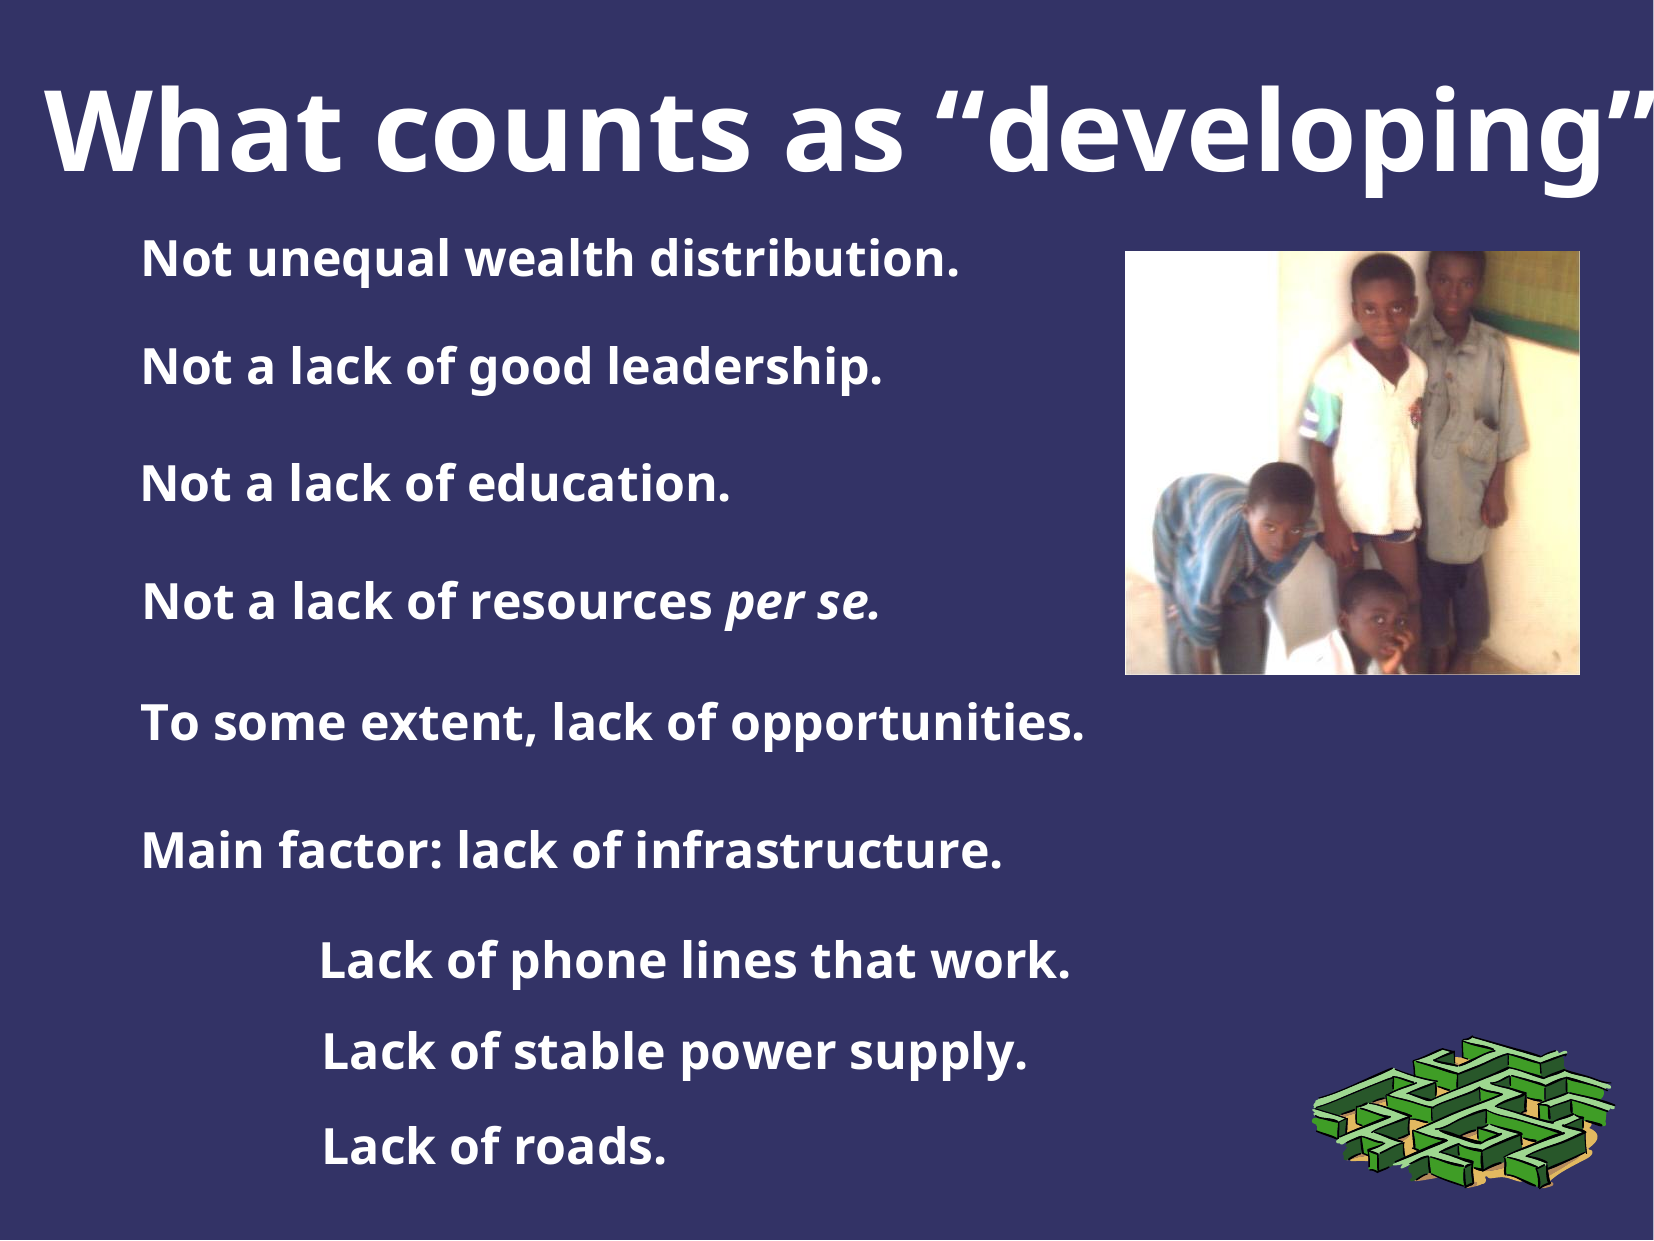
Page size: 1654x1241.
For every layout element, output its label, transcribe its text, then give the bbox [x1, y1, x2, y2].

text_box Not a lack of resources per se. [113, 558, 934, 632]
text_box To some extent, lack of opportunities. [112, 679, 1132, 753]
text_box Lack of phone lines that work. [290, 918, 1118, 992]
text_box What counts as “developing”? [29, 43, 1624, 194]
text_box Main factor: lack of infrastructure. [112, 807, 1041, 881]
text_box Not a lack of education. [111, 440, 768, 514]
text_box Lack of roads. [294, 1103, 709, 1177]
picture [1125, 251, 1580, 676]
text_box Not unequal wealth distribution. [112, 215, 991, 289]
text_box Lack of stable power supply. [294, 1008, 1081, 1083]
text_box Not a lack of good leadership. [112, 323, 925, 397]
